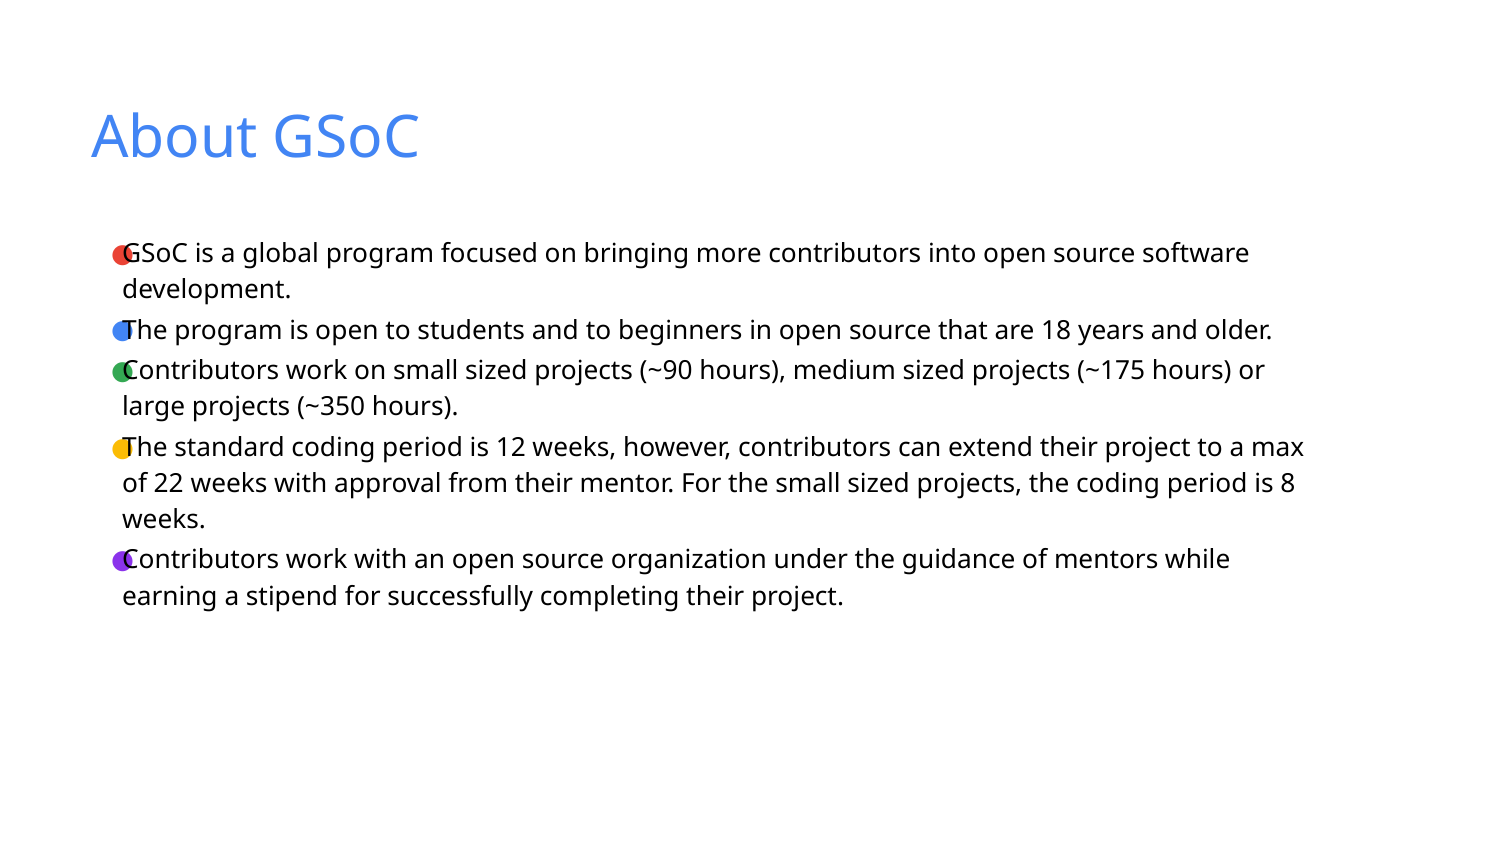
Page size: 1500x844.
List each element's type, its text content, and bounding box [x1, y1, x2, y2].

title About GSoC [76, 84, 494, 178]
list GSoC is a global program focused on bringing more contributors into open source software development. The program is open to students and to beginners in open source that are 18 years and older. Contributors work on small sized projects (~90 hours), medium sized projects (~175 hours) or large projects (~350 hours). The standard coding period is 12 weeks, however, contributors can extend their project to a max of 22 weeks with approval from their mentor. For the small sized projects, the coding period is 8 weeks. Contributors work with an open source organization under the guidance of mentors while earning a stipend for successfully completing their project. [91, 216, 1339, 672]
